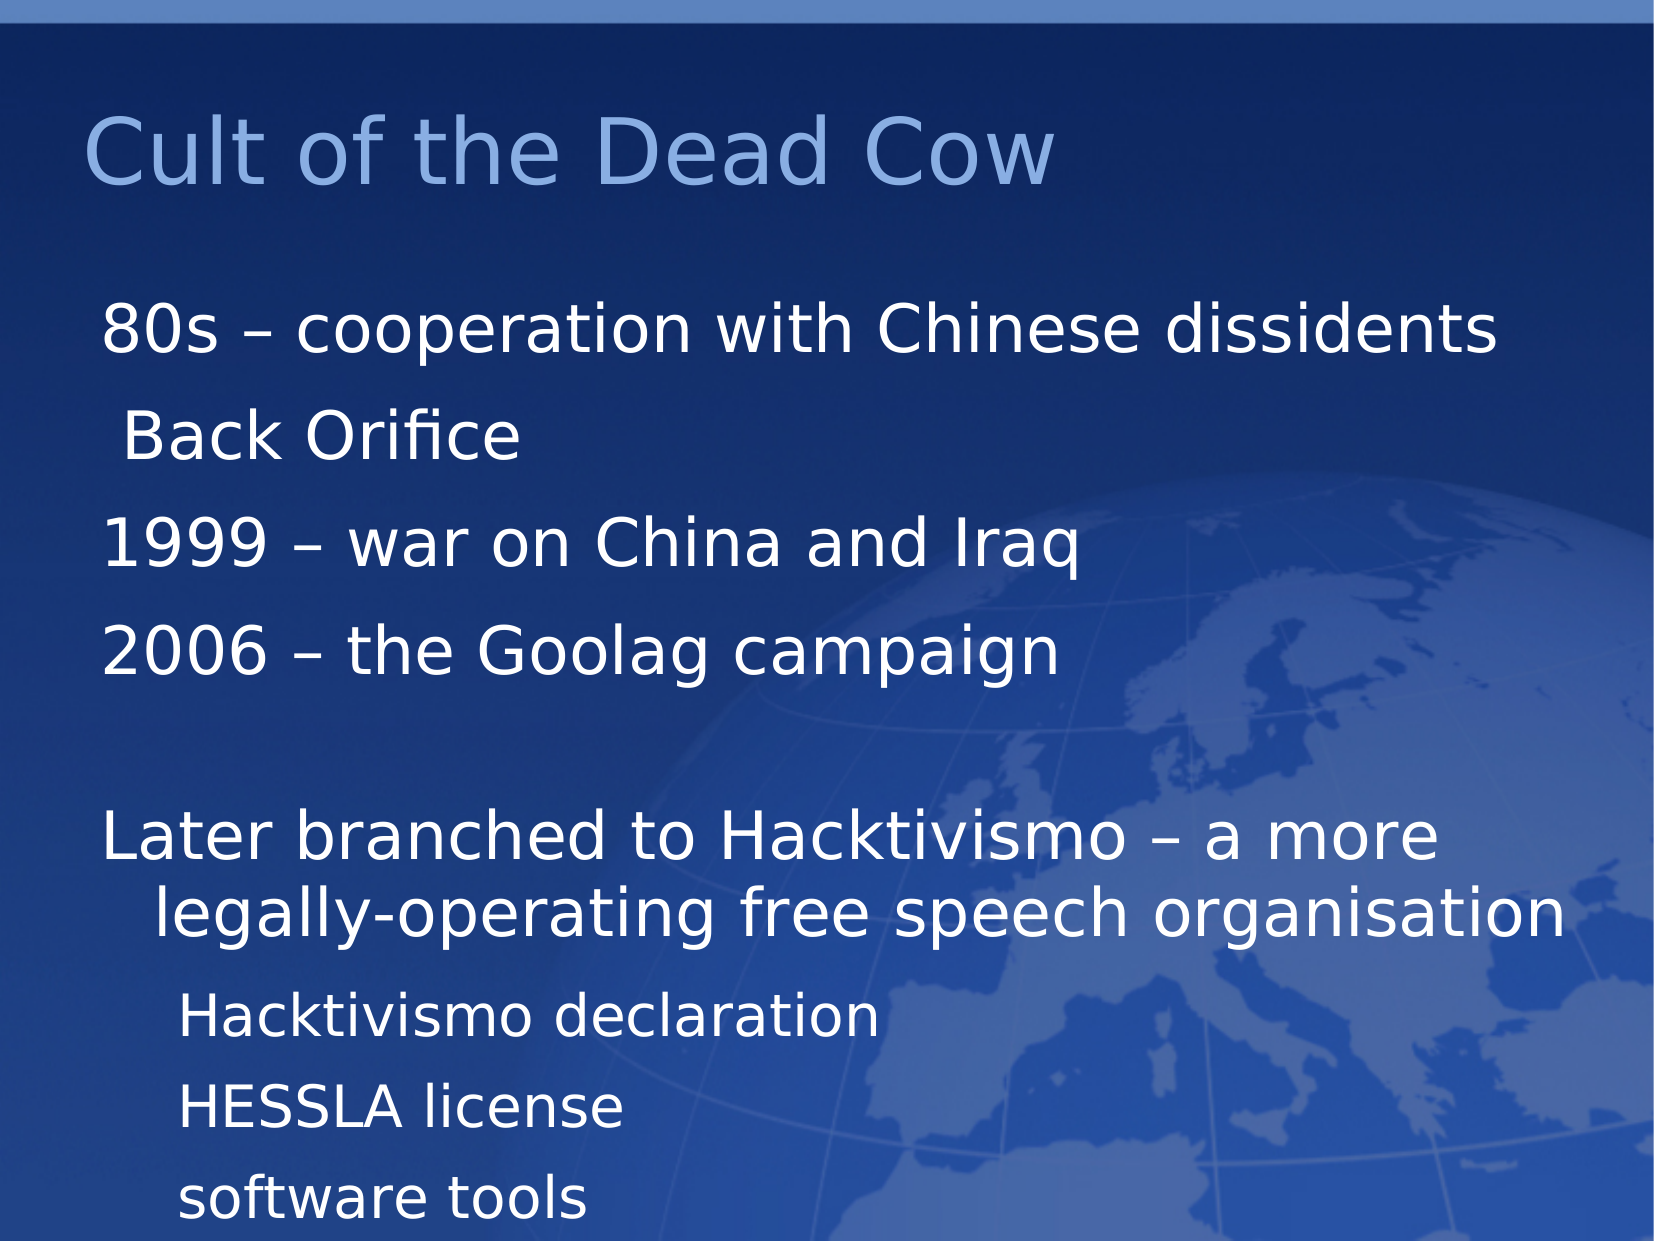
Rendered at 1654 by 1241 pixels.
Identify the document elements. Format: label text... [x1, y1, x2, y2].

picture [0, 0, 1654, 1241]
list 80s – cooperation with Chinese dissidents Back Orifice 1999 – war on China and Iraq 2006 – the Goolag campaign Later branched to Hacktivismo – a more legally-operating free speech organisation Hacktivismo declaration HESSLA license software tools [82, 290, 1571, 1233]
title Cult of the Dead Cow [82, 56, 1571, 250]
